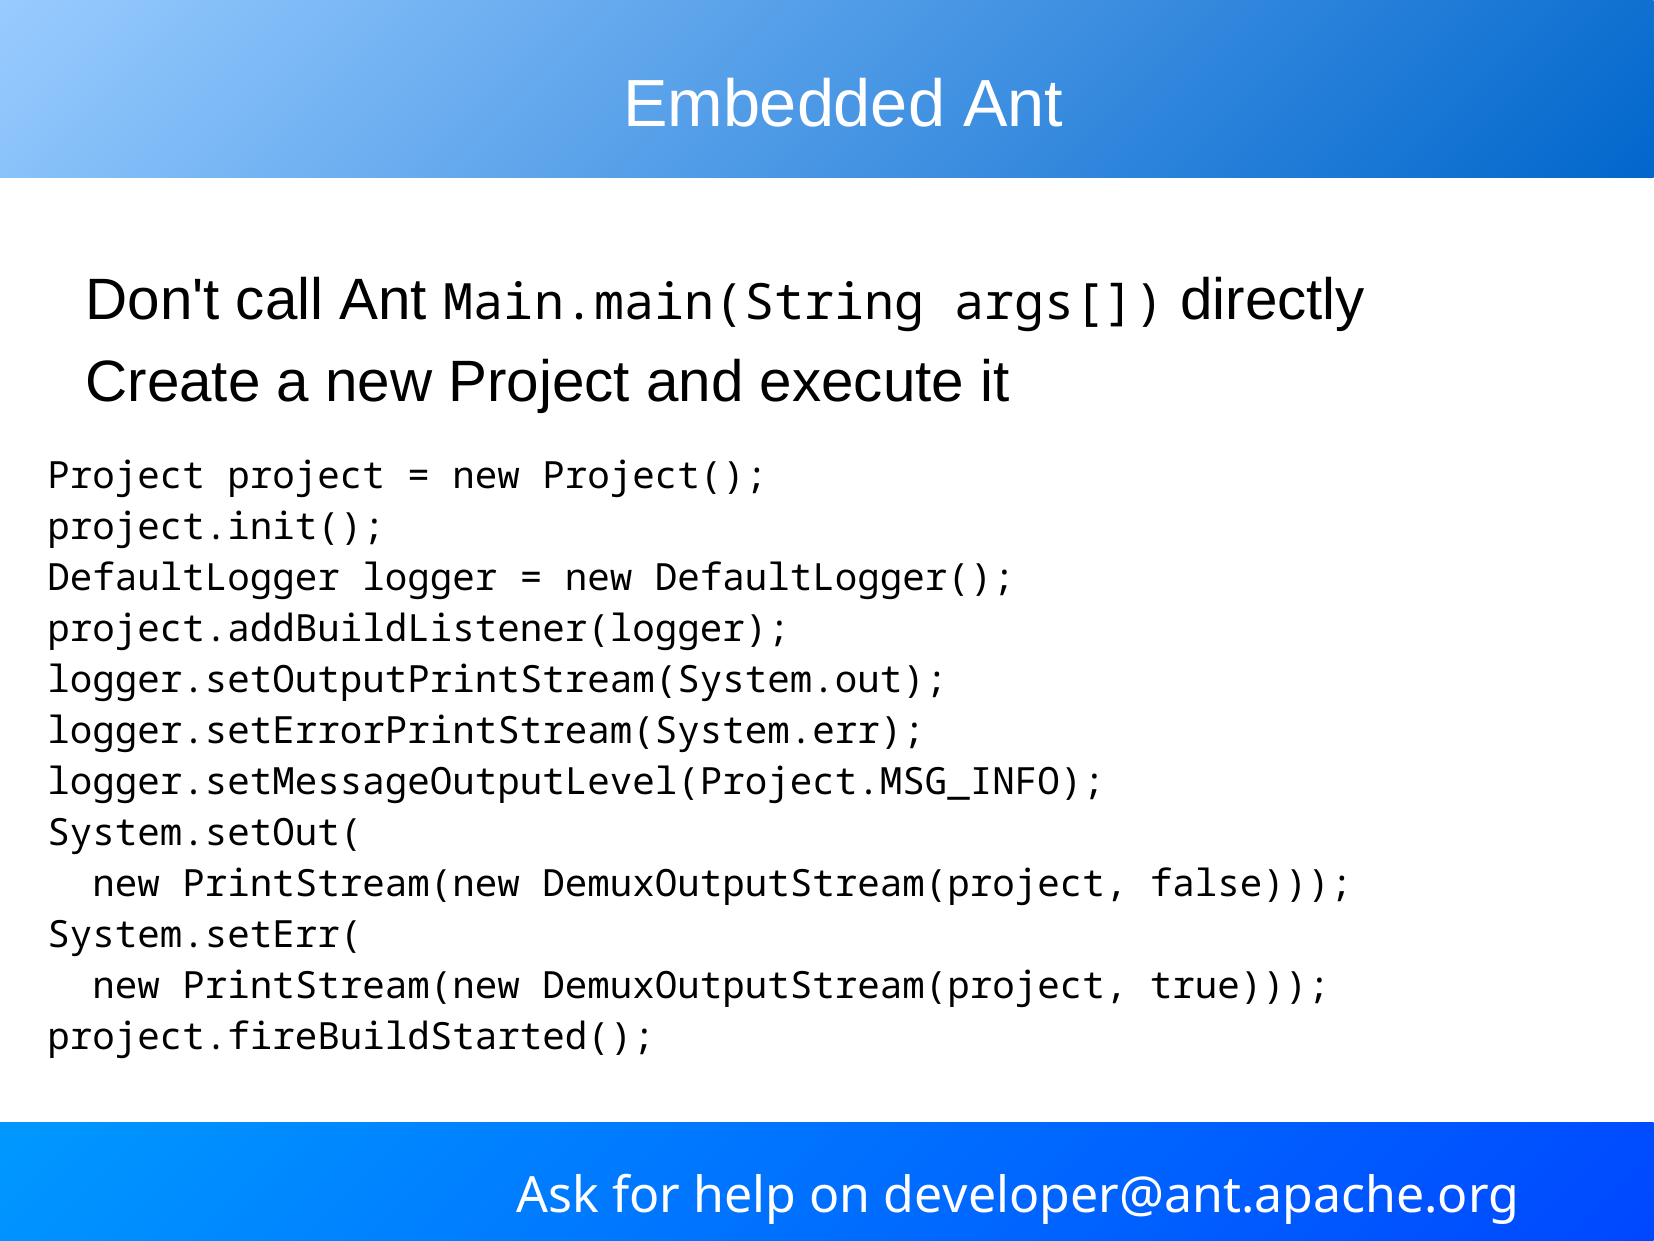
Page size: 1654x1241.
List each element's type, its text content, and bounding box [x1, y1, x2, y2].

list Don't call Ant Main.main(String args[]) directly Create a new Project and execute it [60, 265, 1506, 442]
title Embedded Ant [162, 59, 1489, 148]
text_box Ask for help on developer@ant.apache.org [501, 1151, 1625, 1227]
text_box Project project = new Project(); project.init(); DefaultLogger logger = new DefaultLogger(); project.addBuildListener(logger); logger.setOutputPrintStream(System.out); logger.setErrorPrintStream(System.err); logger.setMessageOutputLevel(Project.MSG_INFO); System.setOut( new PrintStream(new DemuxOutputStream(project, false))); System.setErr( new PrintStream(new DemuxOutputStream(project, true))); project.fireBuildStarted(); [32, 442, 1625, 1067]
